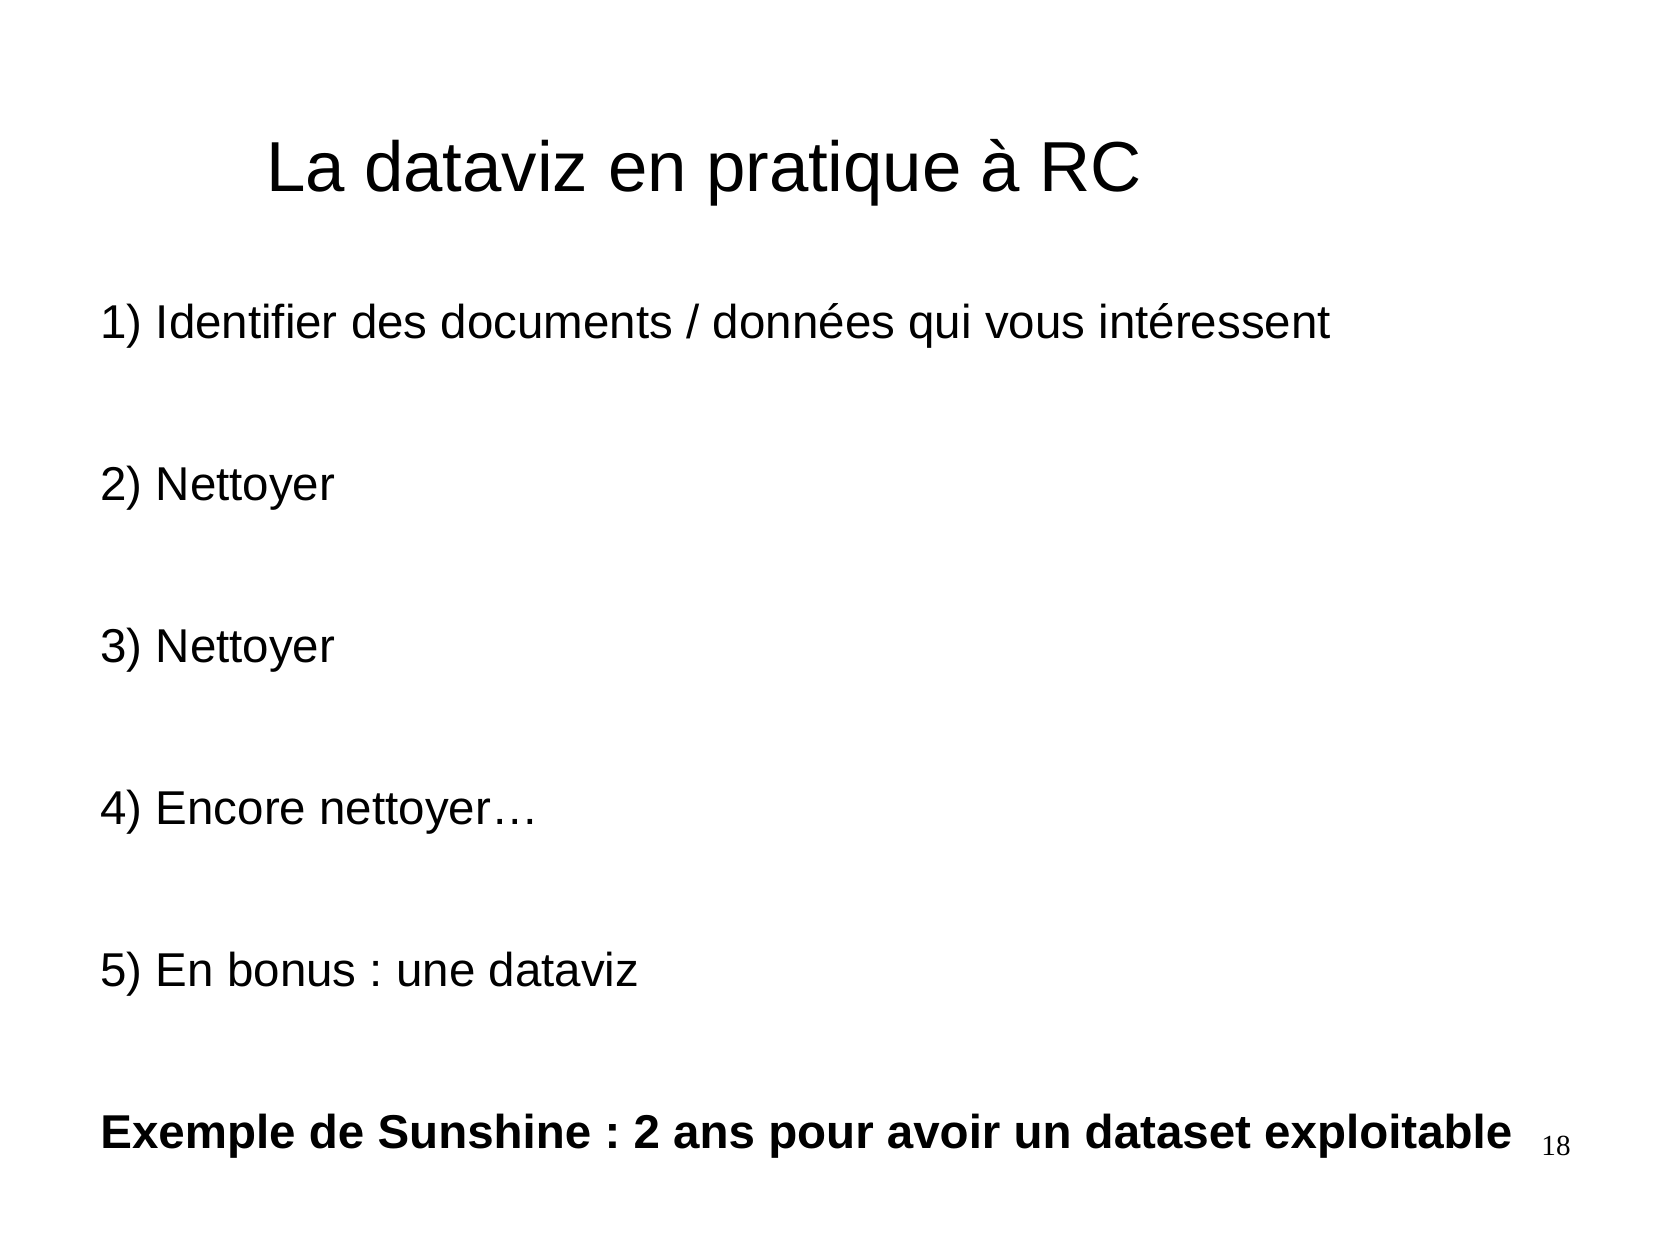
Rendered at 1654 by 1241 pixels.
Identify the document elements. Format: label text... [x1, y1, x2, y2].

list 1) Identifier des documents / données qui vous intéressent 2) Nettoyer 3) Nettoyer 4) Encore nettoyer… 5) En bonus : une dataviz Exemple de Sunshine : 2 ans pour avoir un dataset exploitable [33, 295, 1625, 1170]
title La dataviz en pratique à RC [266, 70, 1654, 264]
